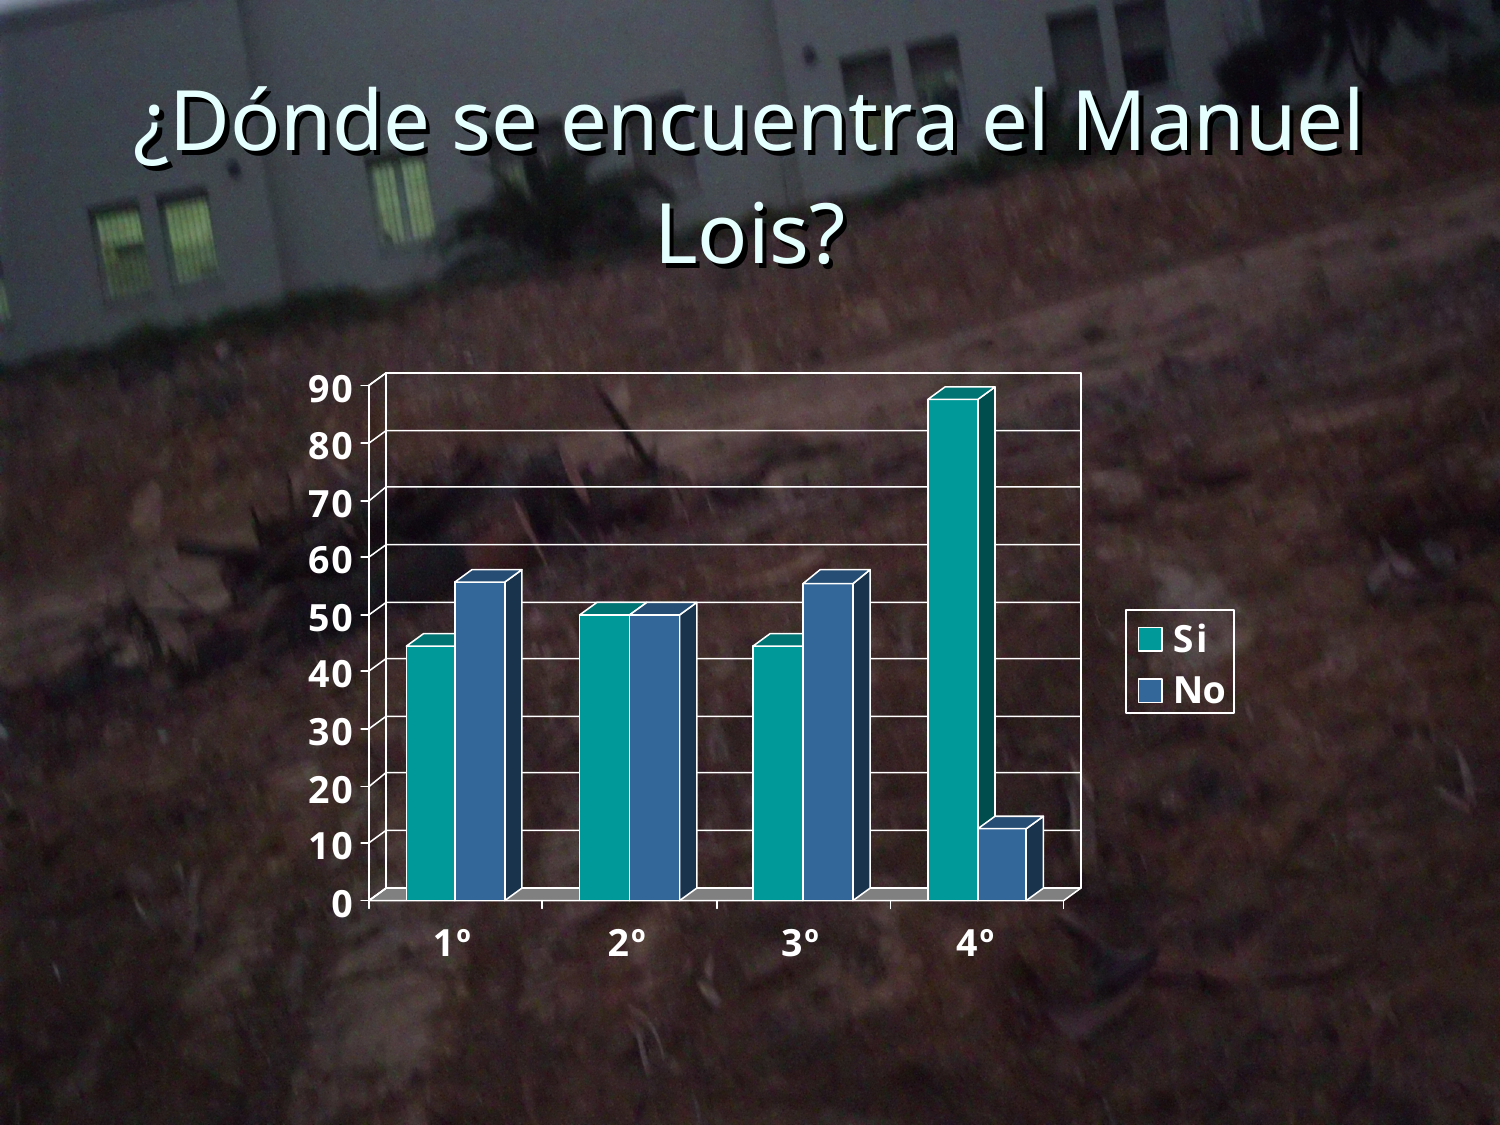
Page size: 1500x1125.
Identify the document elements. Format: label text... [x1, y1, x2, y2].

title ¿Dónde se encuentra el Manuel Lois? [75, 62, 1426, 288]
picture [0, 0, 1500, 1125]
text_box [250, 329, 1250, 996]
